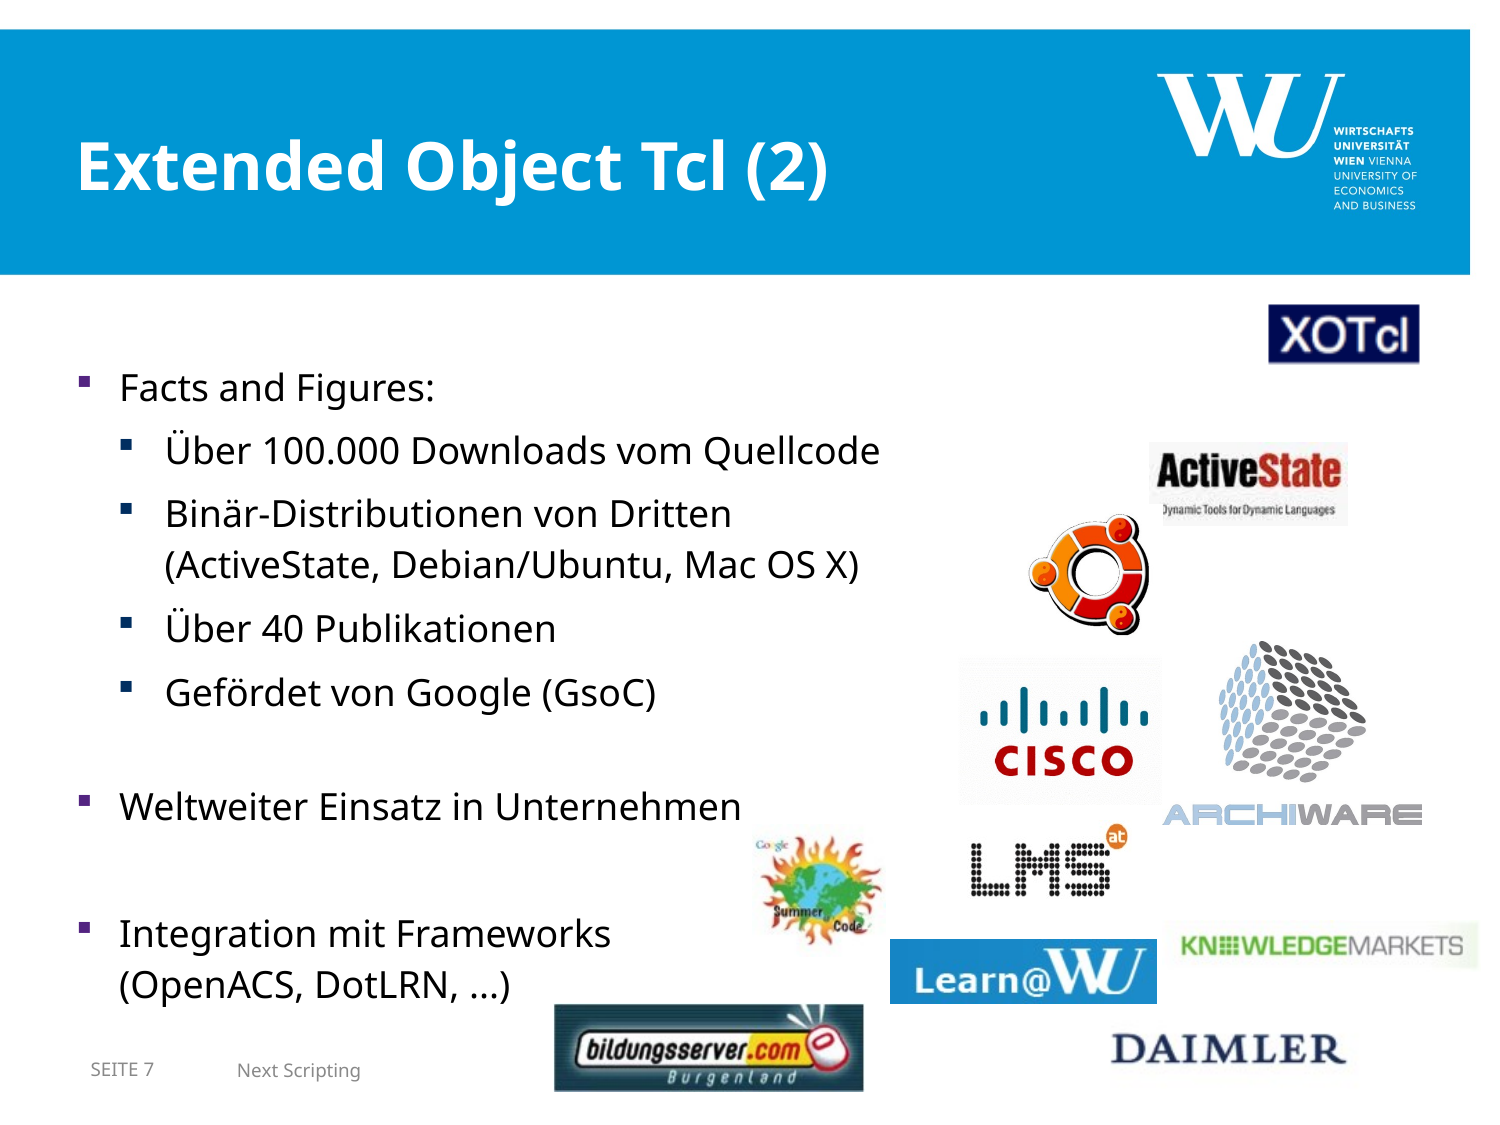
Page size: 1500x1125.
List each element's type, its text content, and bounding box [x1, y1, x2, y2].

picture [1346, 157, 1354, 164]
title Extended Object Tcl (2) [75, 70, 1105, 259]
picture [1343, 143, 1353, 149]
text_box SEITE <number> [75, 1040, 223, 1101]
list Facts and Figures: Über 100.000 Downloads vom Quellcode Binär-Distributionen von Dritten (ActiveState, Debian/Ubuntu, Mac OS X) Über 40 Publikationen Gefördet von Google (GsoC) Weltweiter Einsatz in Unternehmen Integration mit Frameworks (OpenACS, DotLRN, ...) [75, 353, 1458, 1004]
picture [1374, 188, 1385, 193]
picture [1335, 128, 1343, 134]
text_box Next Scripting [223, 1040, 751, 1101]
picture [1350, 127, 1361, 134]
picture [1158, 74, 1344, 158]
picture [0, 0, 1500, 1125]
picture [1363, 128, 1372, 135]
picture [1335, 158, 1343, 164]
